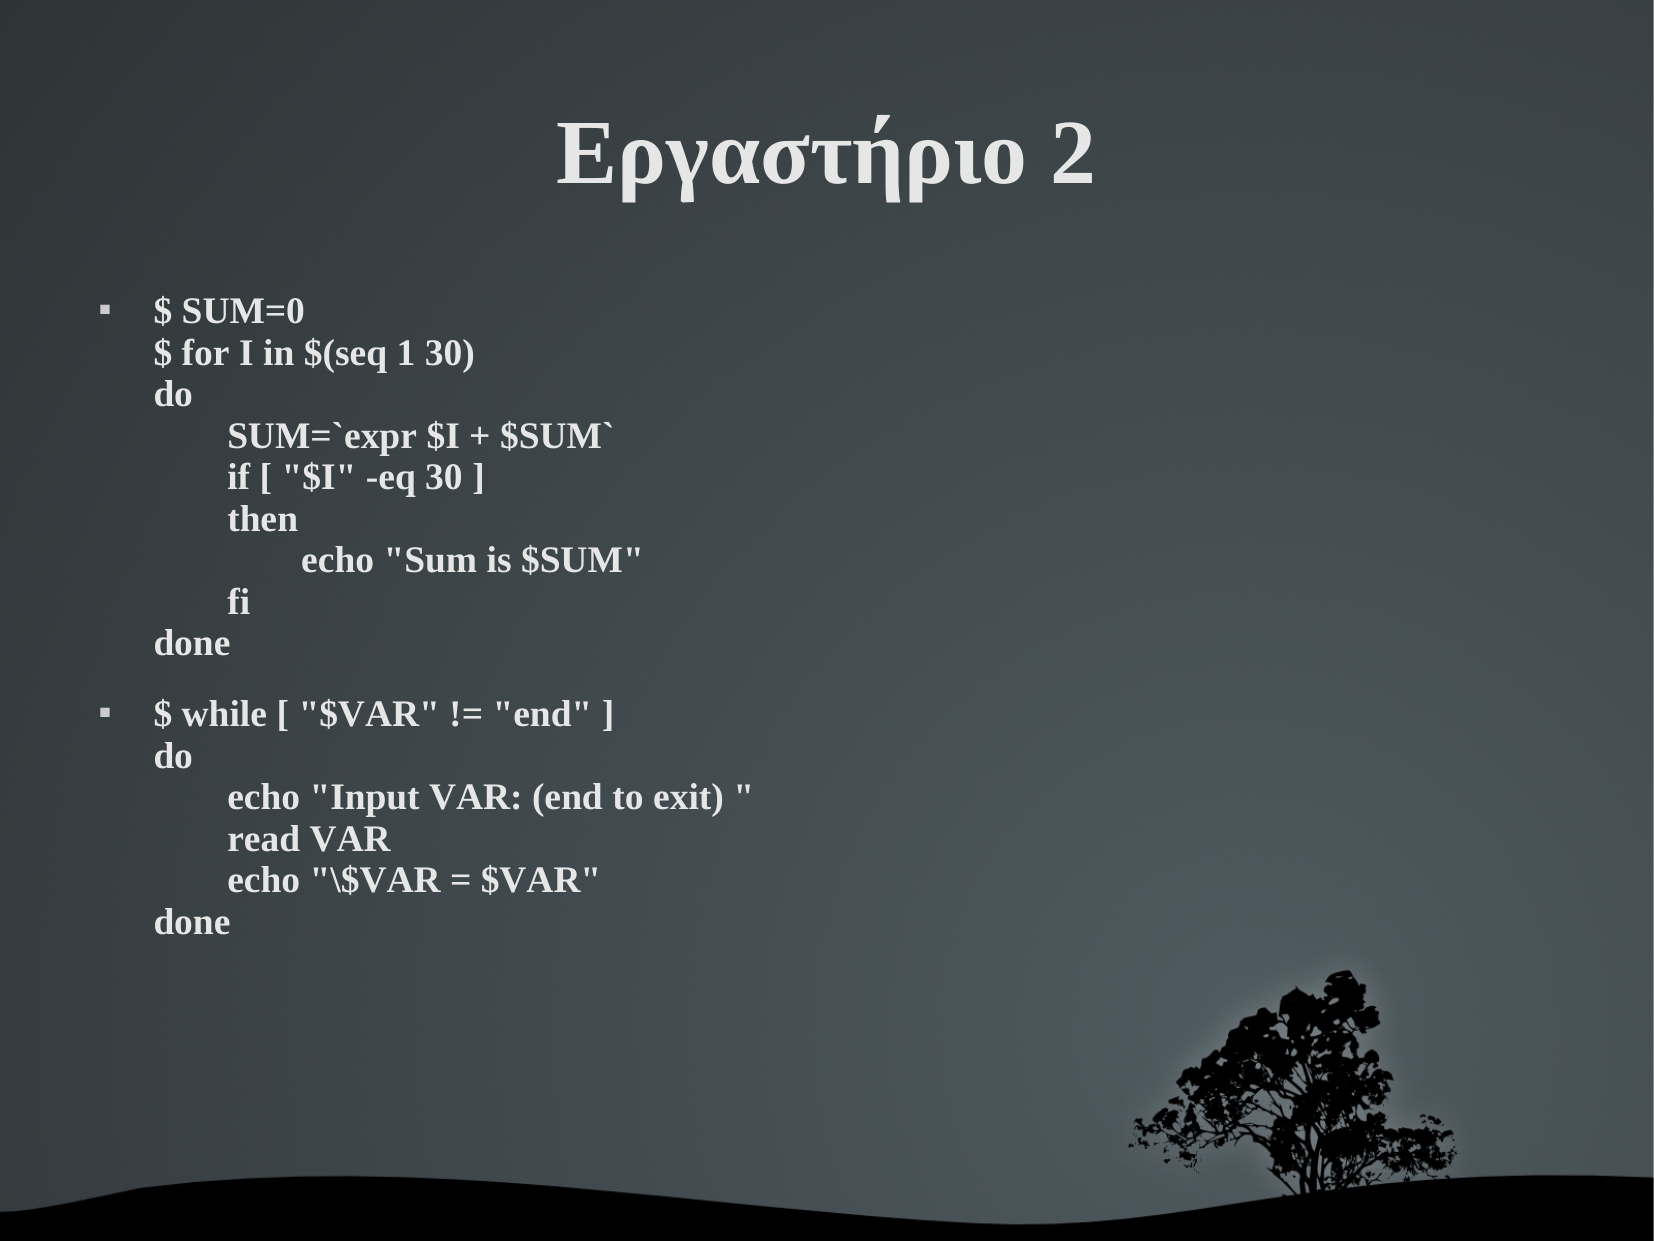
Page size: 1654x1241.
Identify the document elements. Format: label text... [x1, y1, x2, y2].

list $ SUM=0 $ for I in $(seq 1 30) do SUM=`expr $I + $SUM` if [ "$I" -eq 30 ] then echo "Sum is $SUM" fi done $ while [ "$VAR" != "end" ] do echo "Input VAR: (end to exit) " read VAR echo "\$VAR = $VAR" done [82, 290, 809, 1109]
picture [0, 0, 1654, 1241]
title Εργαστήριο 2 [82, 49, 1571, 257]
